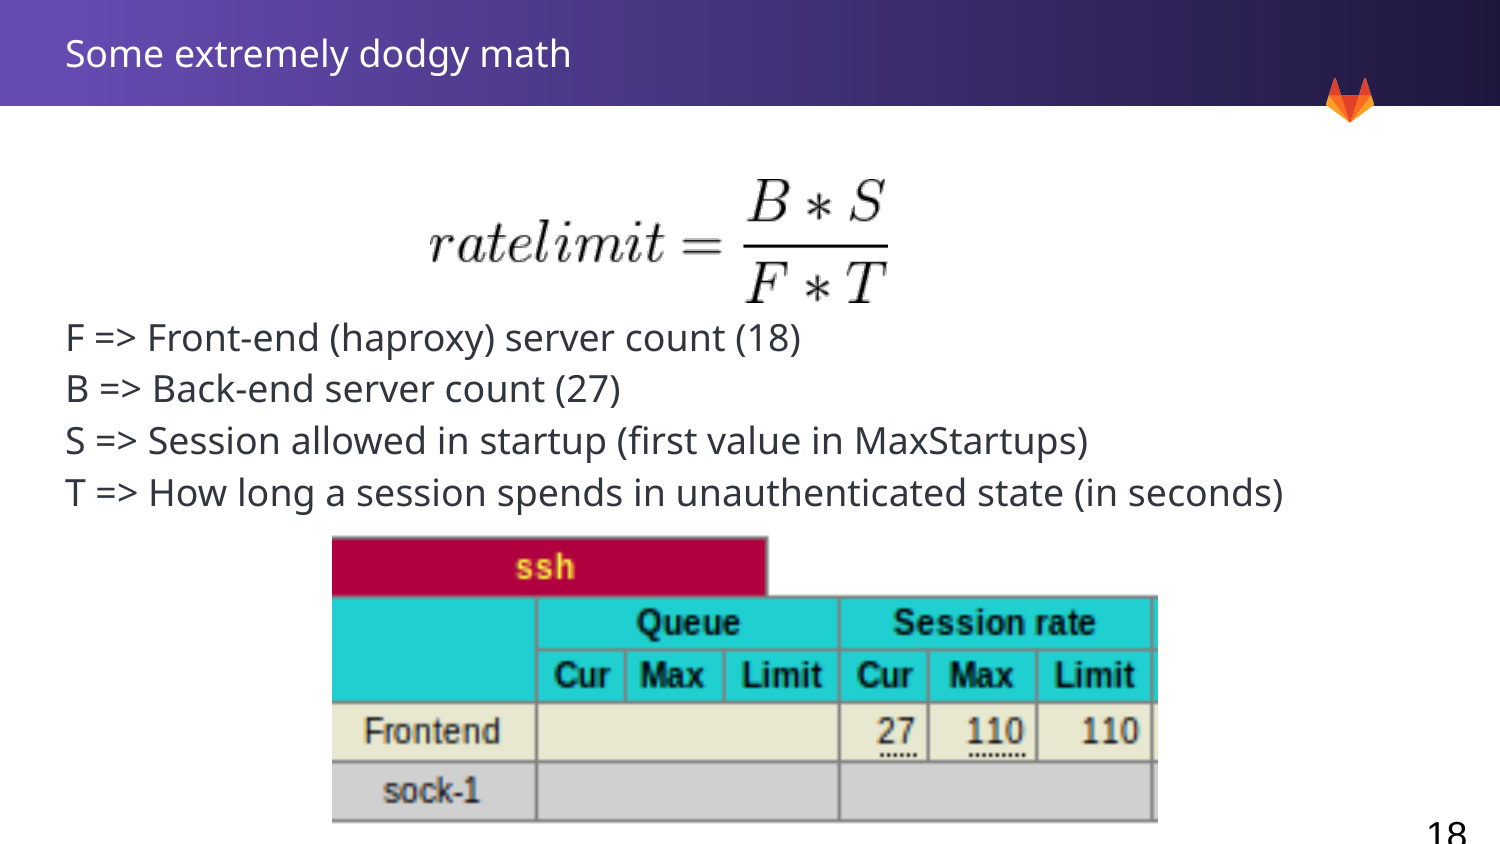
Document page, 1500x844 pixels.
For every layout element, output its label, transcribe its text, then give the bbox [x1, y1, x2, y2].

picture [332, 534, 1158, 827]
title Some extremely dodgy math [50, 27, 1298, 77]
list F => Front-end (haproxy) server count (18) B => Back-end server count (27) S => Session allowed in startup (first value in MaxStartups) T => How long a session spends in unauthenticated state (in seconds) [50, 160, 1374, 792]
picture [430, 179, 888, 303]
picture [1326, 78, 1374, 123]
